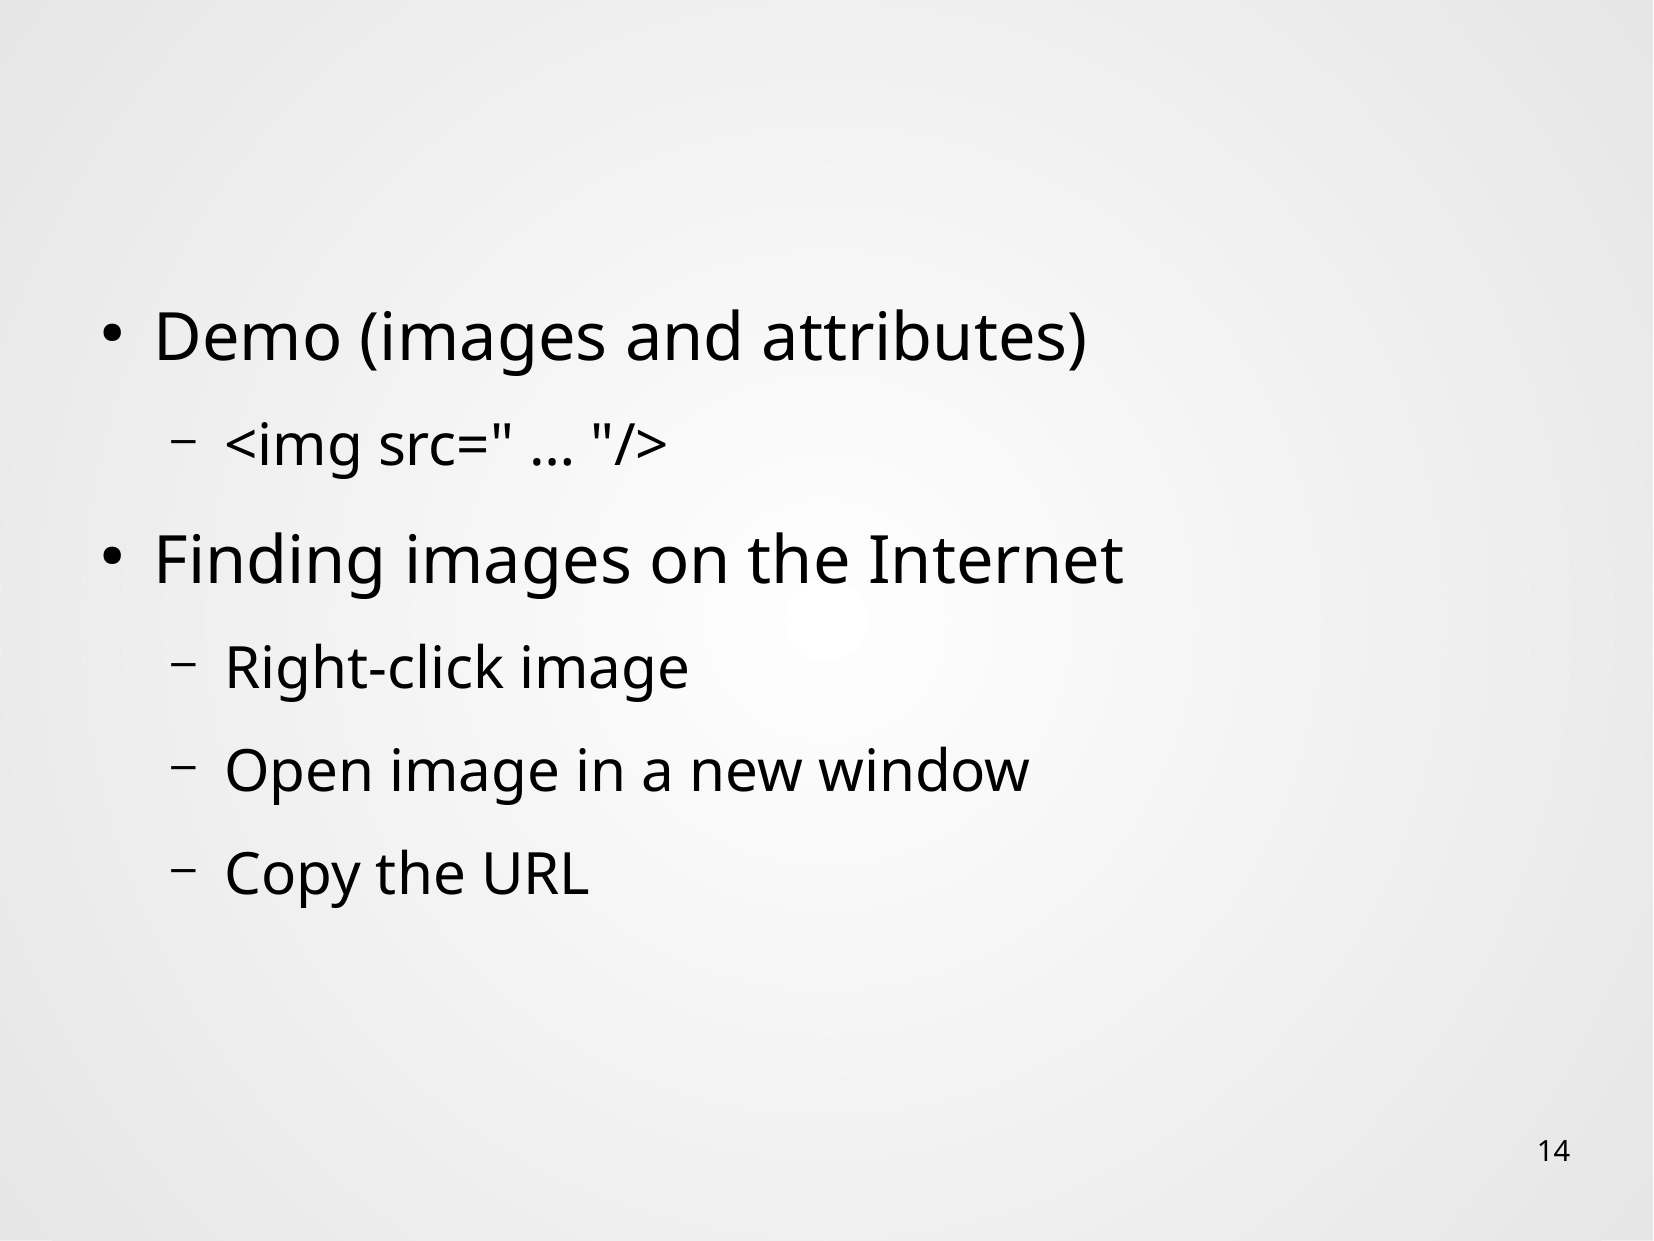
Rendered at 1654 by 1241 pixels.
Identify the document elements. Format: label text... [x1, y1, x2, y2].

list Demo (images and attributes) <img src=" … "/> Finding images on the Internet Right-click image Open image in a new window Copy the URL [82, 289, 1571, 1010]
